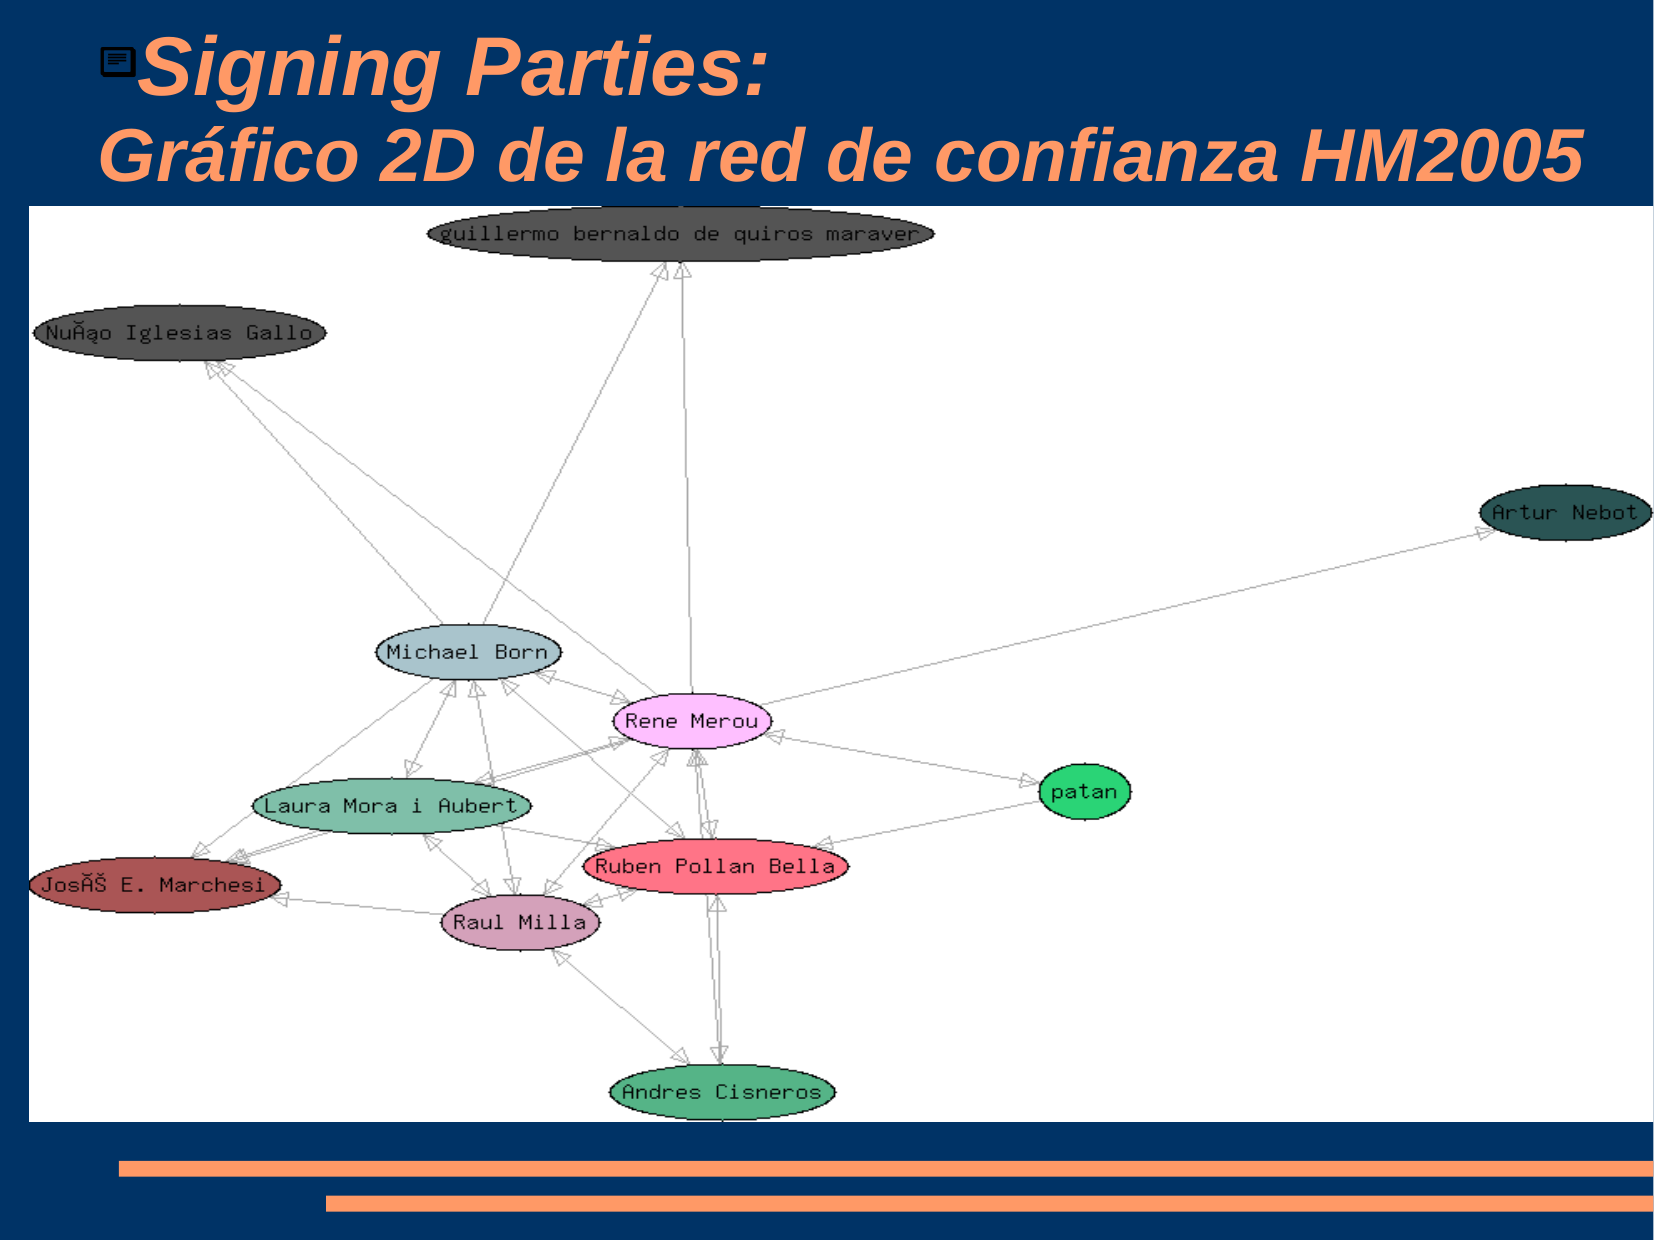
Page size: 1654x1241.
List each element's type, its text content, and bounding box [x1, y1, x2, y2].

title Signing Parties: Gráfico 2D de la red de confianza HM2005 [0, 5, 1625, 213]
picture [29, 206, 1654, 1123]
